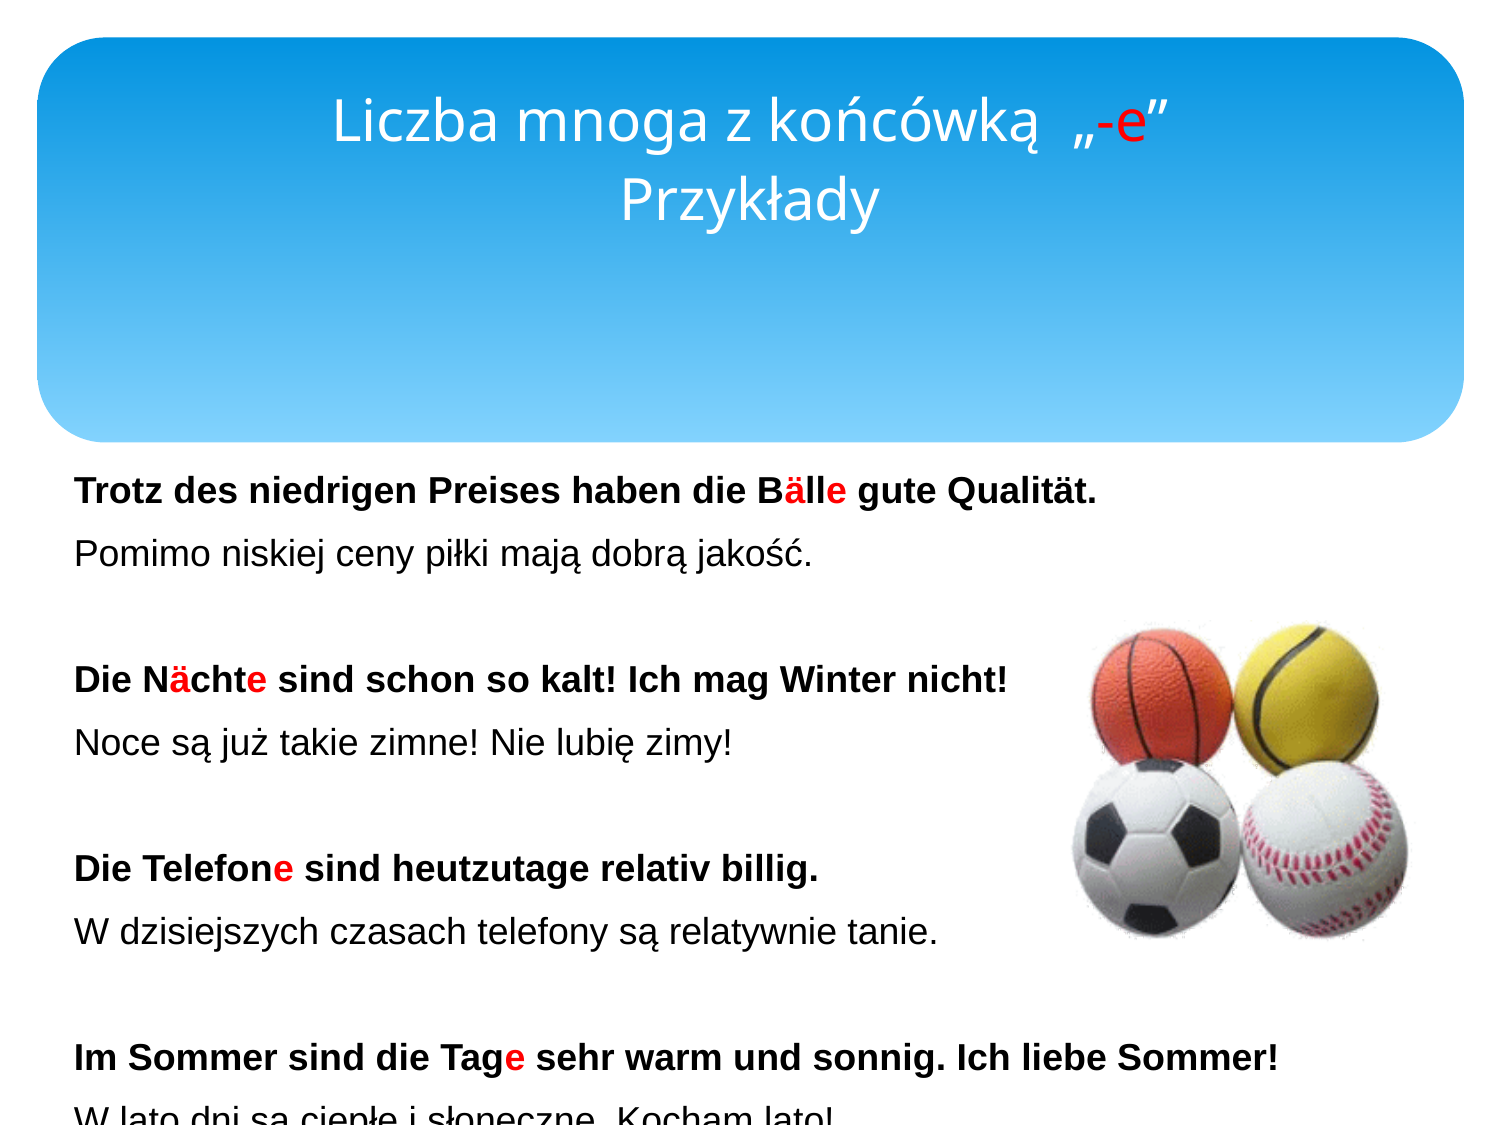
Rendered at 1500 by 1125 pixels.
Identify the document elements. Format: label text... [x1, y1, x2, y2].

text_box Trotz des niedrigen Preises haben die Bälle gute Qualität. Pomimo niskiej ceny piłki mają dobrą jakość. Die Nächte sind schon so kalt! Ich mag Winter nicht! Noce są już takie zimne! Nie lubię zimy! Die Telefone sind heutzutage relativ billig. W dzisiejszych czasach telefony są relatywnie tanie. Im Sommer sind die Tage sehr warm und sonnig. Ich liebe Sommer! W lato dni są ciepłe i słoneczne. Kocham lato! [59, 441, 1296, 1125]
title Liczba mnoga z końcówką „-e” Przykłady [75, 62, 1425, 254]
picture [1062, 620, 1418, 948]
